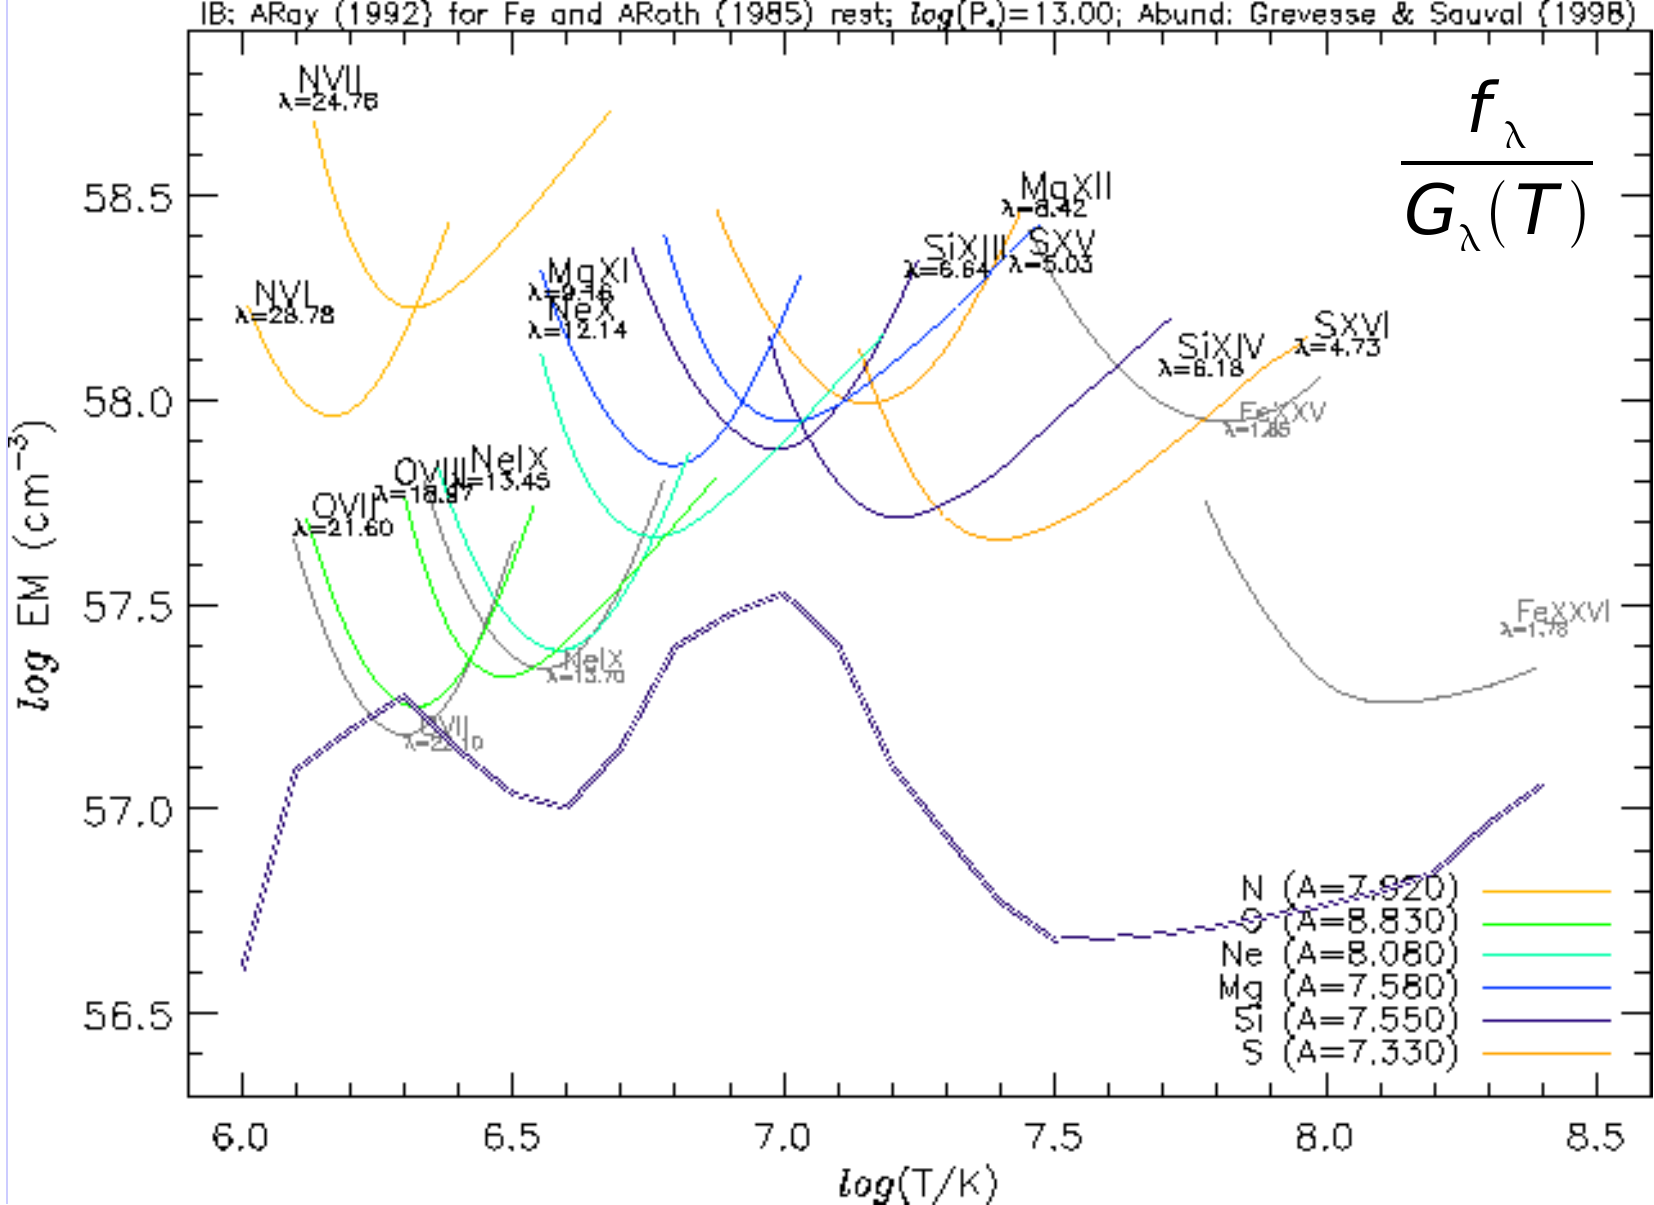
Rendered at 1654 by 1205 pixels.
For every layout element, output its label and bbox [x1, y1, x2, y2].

picture [8, 0, 1653, 1205]
chart [1380, 67, 1613, 263]
